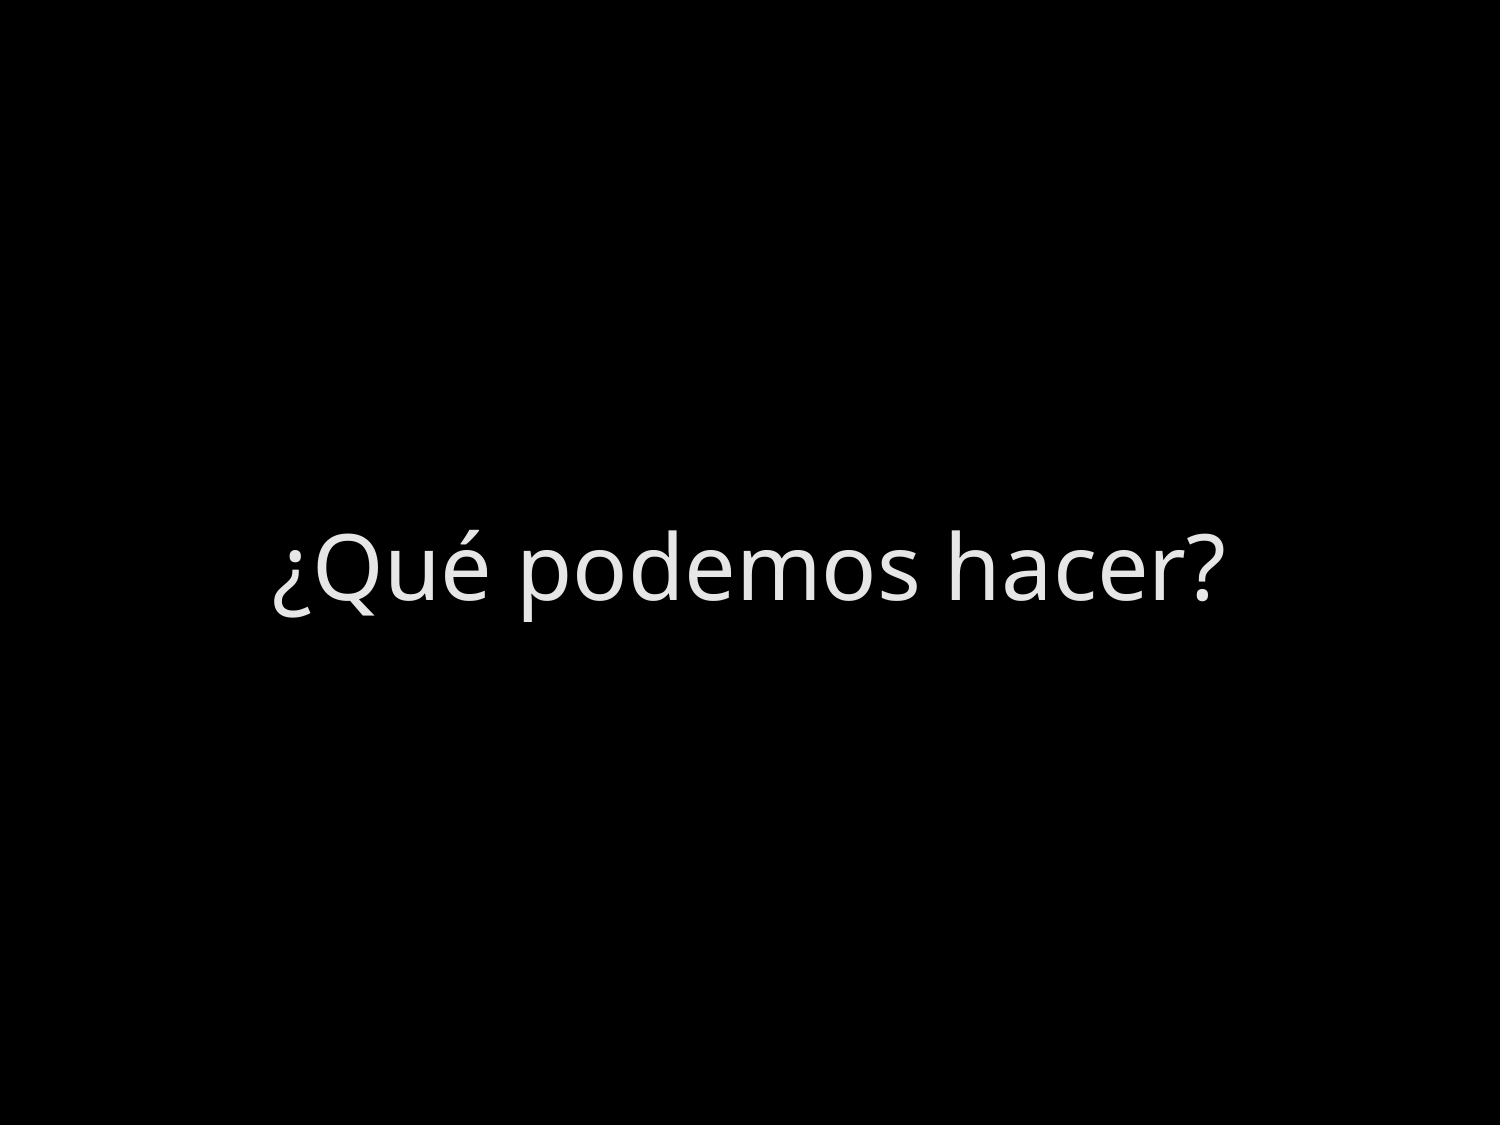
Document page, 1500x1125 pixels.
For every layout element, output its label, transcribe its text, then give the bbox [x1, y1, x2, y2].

subtitle ¿Qué podemos hacer? [109, 112, 1391, 1013]
